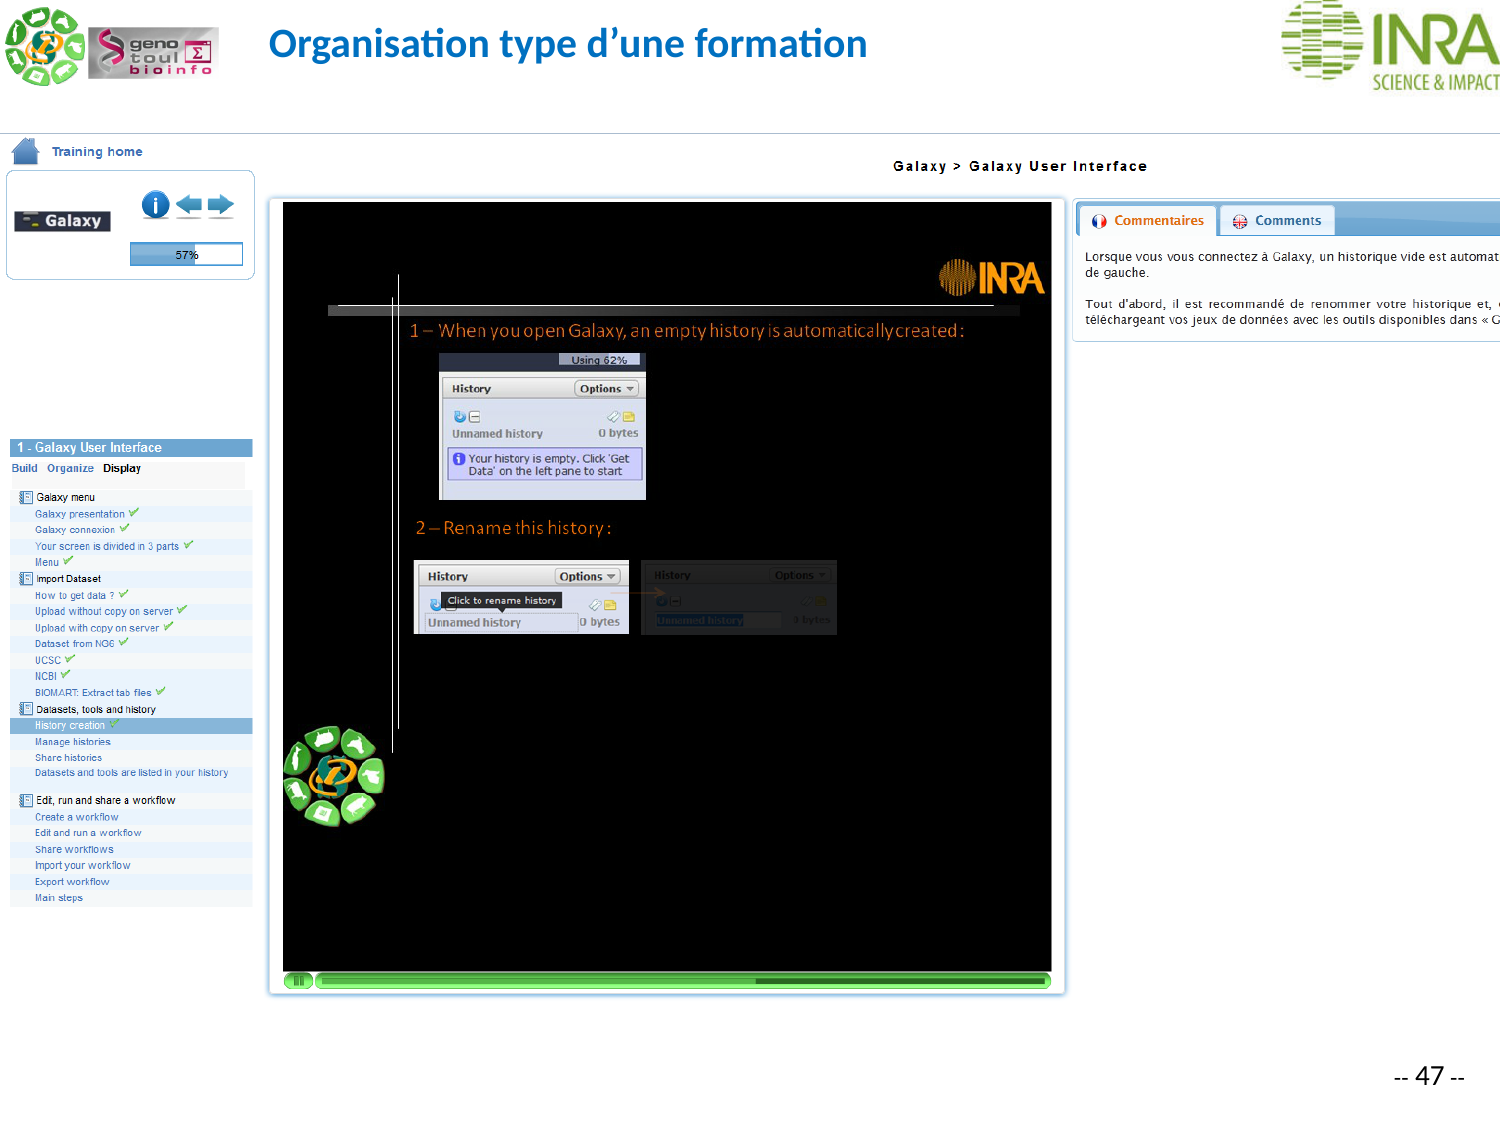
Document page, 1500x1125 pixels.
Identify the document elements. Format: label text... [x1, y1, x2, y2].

picture [0, 133, 1500, 1015]
picture [5, 7, 85, 86]
picture [1281, 0, 1500, 110]
text_box Organisation type d’une formation [253, 19, 1270, 86]
picture [88, 27, 219, 79]
